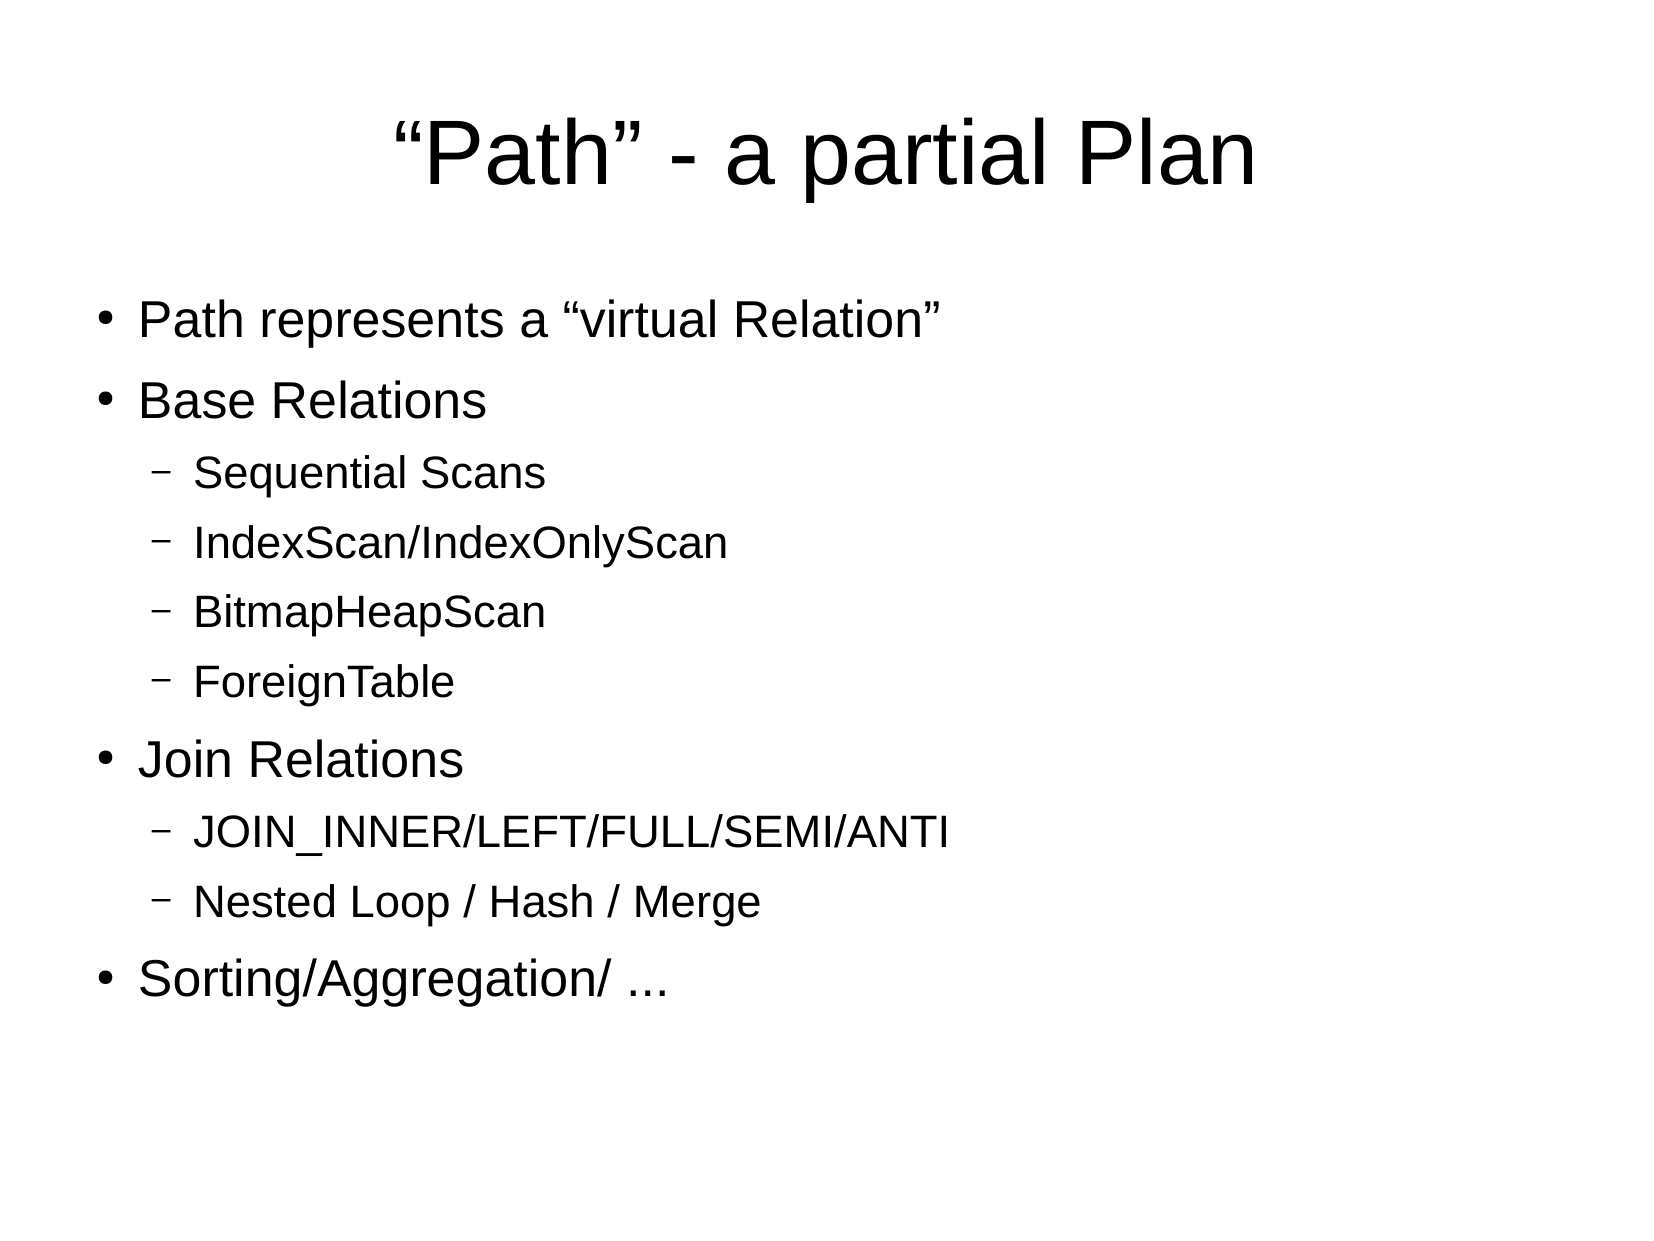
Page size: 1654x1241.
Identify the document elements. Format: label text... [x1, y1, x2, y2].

list Path represents a “virtual Relation” Base Relations Sequential Scans IndexScan/IndexOnlyScan BitmapHeapScan ForeignTable Join Relations JOIN_INNER/LEFT/FULL/SEMI/ANTI Nested Loop / Hash / Merge Sorting/Aggregation/ ... [82, 290, 1571, 1010]
title “Path” - a partial Plan [82, 49, 1571, 257]
